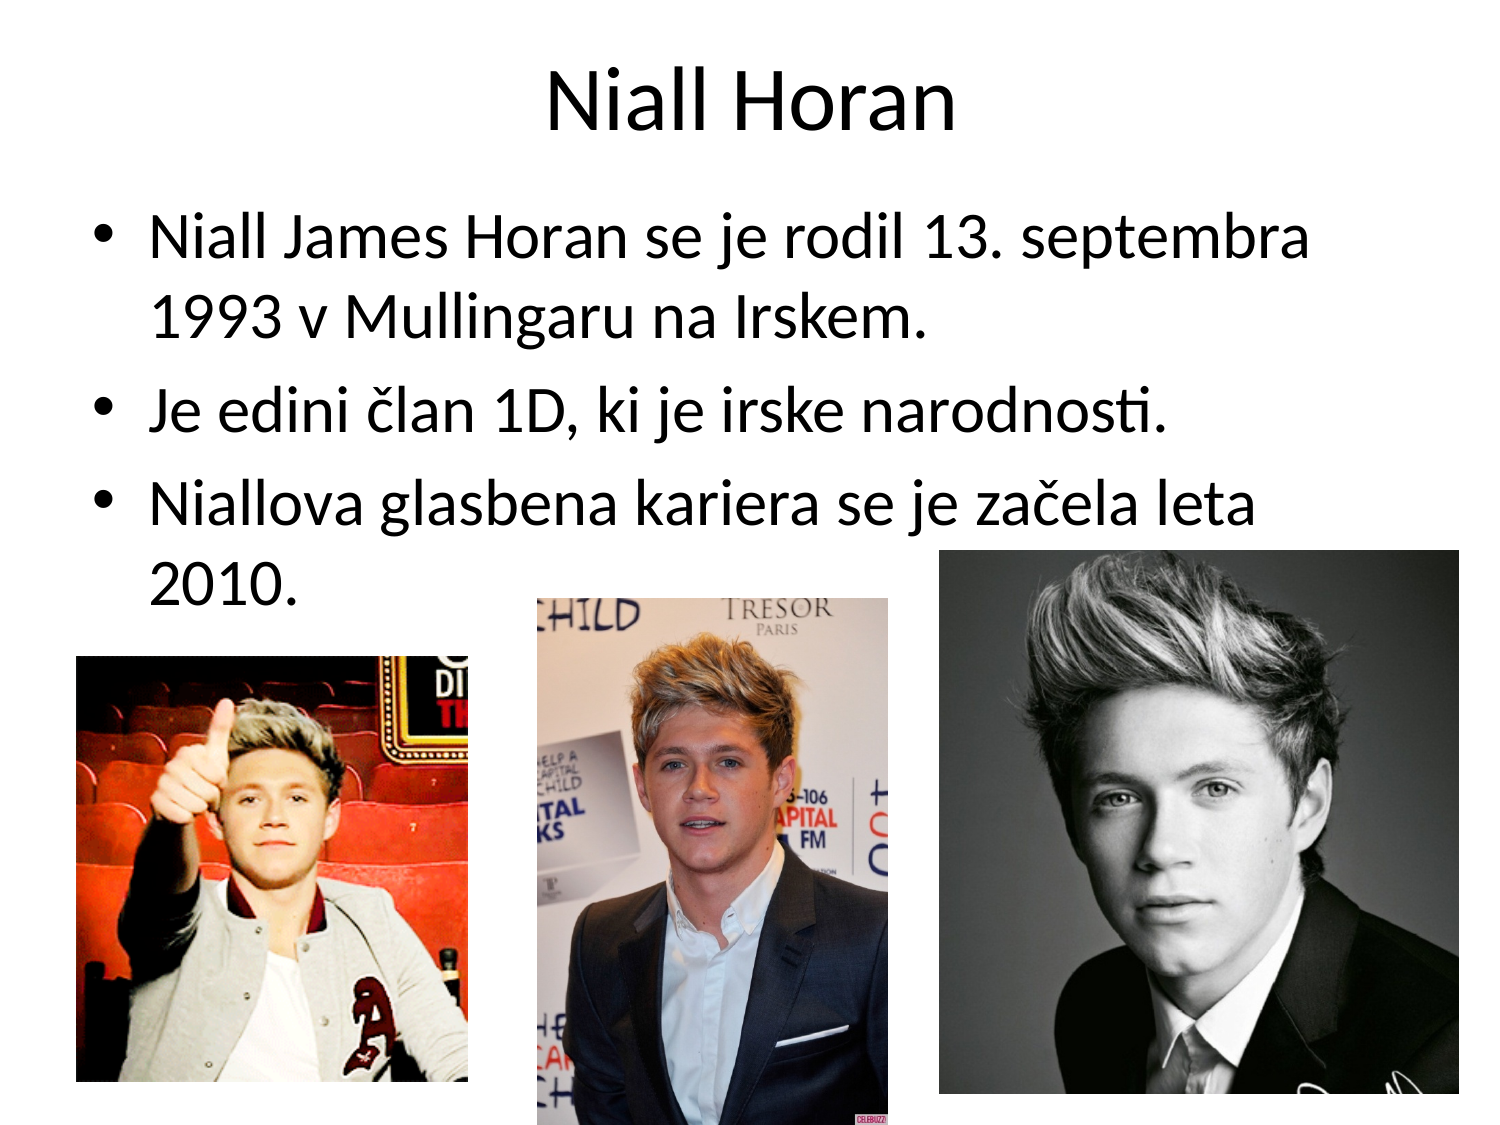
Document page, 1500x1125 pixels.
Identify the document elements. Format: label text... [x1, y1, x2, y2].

picture [537, 598, 888, 1125]
title Niall Horan [76, 0, 1427, 184]
list Niall James Horan se je rodil 13. septembra 1993 v Mullingaru na Irskem. Je edini član 1D, ki je irske narodnosti. Niallova glasbena kariera se je začela leta 2010. [76, 184, 1427, 927]
picture [939, 550, 1459, 1094]
picture [76, 656, 468, 1083]
